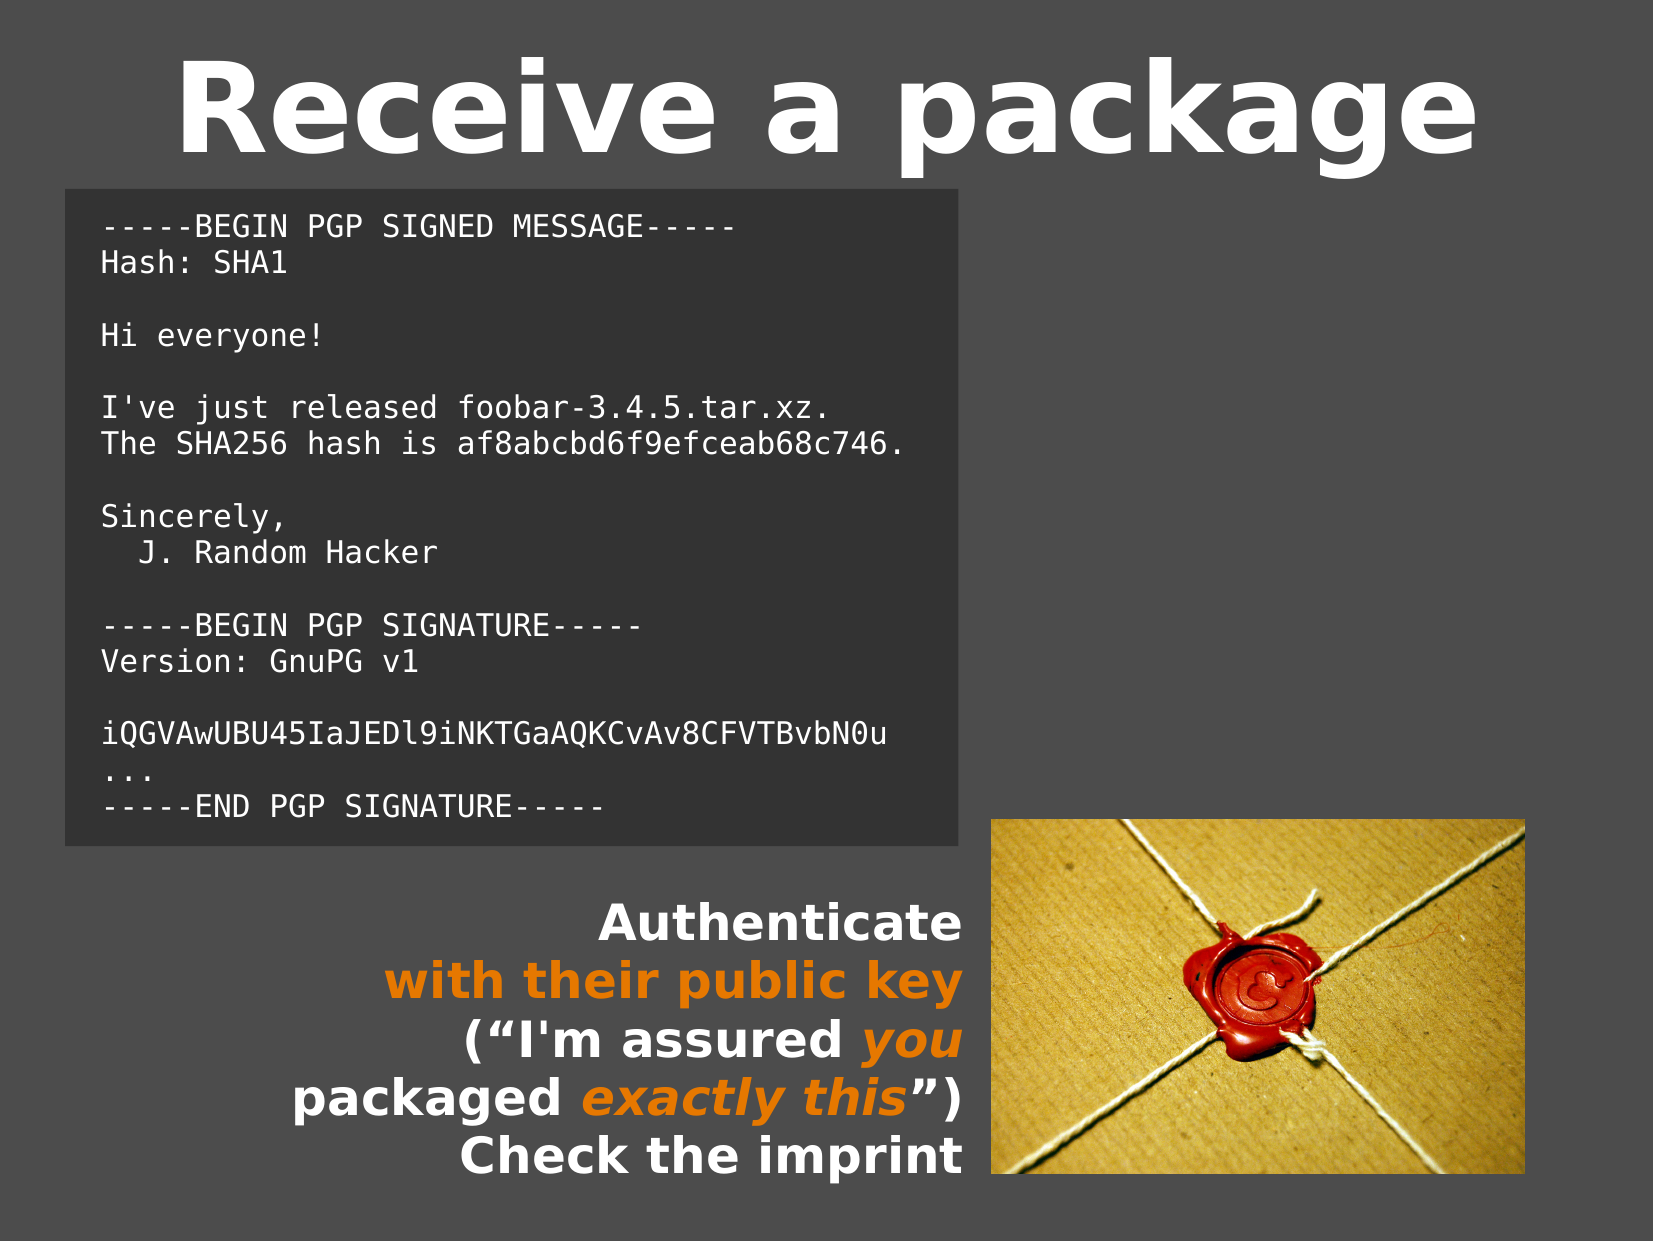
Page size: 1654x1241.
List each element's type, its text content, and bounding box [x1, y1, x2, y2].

text_box [65, 188, 959, 847]
text_box -----BEGIN PGP SIGNED MESSAGE----- Hash: SHA1 Hi everyone! I've just released foobar-3.4.5.tar.xz. The SHA256 hash is af8abcbd6f9efceab68c746. Sincerely, J. Random Hacker -----BEGIN PGP SIGNATURE----- Version: GnuPG v1 iQGVAwUBU45IaJEDl9iNKTGaAQKCvAv8CFVTBvbN0u ... -----END PGP SIGNATURE----- [85, 200, 959, 833]
picture [991, 819, 1525, 1174]
text_box Authenticate with their public key (“I'm assured you packaged exactly this”) Check the imprint [241, 886, 980, 1193]
text_box Receive a package [39, 28, 1615, 189]
